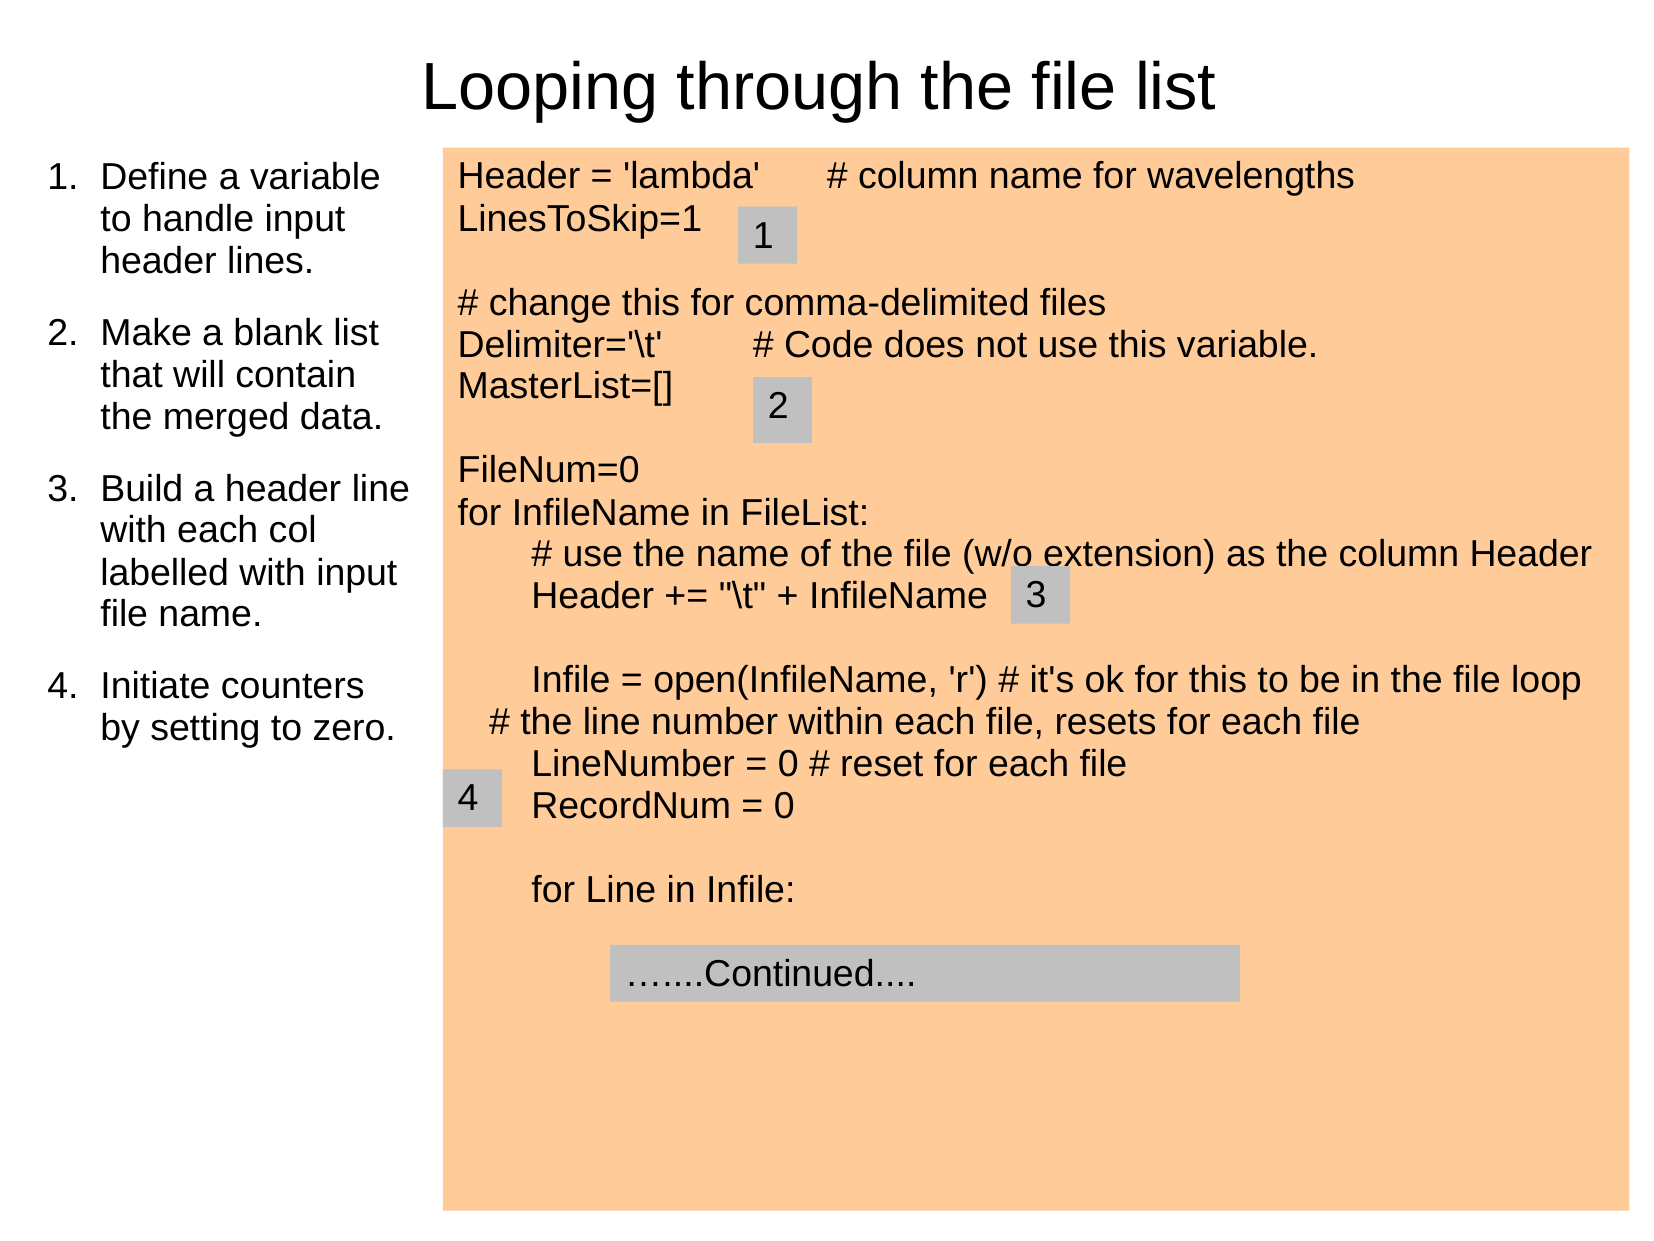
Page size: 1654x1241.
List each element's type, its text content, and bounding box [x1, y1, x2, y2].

text_box 2 [753, 377, 813, 443]
text_box 4 [442, 769, 502, 827]
text_box Header = 'lambda' # column name for wavelengths LinesToSkip=1 # change this for comma-delimited files Delimiter='\t' # Code does not use this variable. MasterList=[] FileNum=0 for InfileName in FileList: # use the name of the file (w/o extension) as the column Header Header += "\t" + InfileName Infile = open(InfileName, 'r') # it's ok for this to be in the file loop # the line number within each file, resets for each file LineNumber = 0 # reset for each file RecordNum = 0 for Line in Infile: [442, 147, 1630, 1211]
text_box 1 [738, 206, 798, 264]
list Define a variable to handle input header lines. Make a blank list that will contain the merged data. Build a header line with each col labelled with input file name. Initiate counters by setting to zero. [29, 155, 414, 1182]
text_box 3 [1010, 566, 1071, 624]
title Looping through the file list [75, 48, 1564, 124]
text_box …....Continued.... [610, 944, 1241, 1002]
